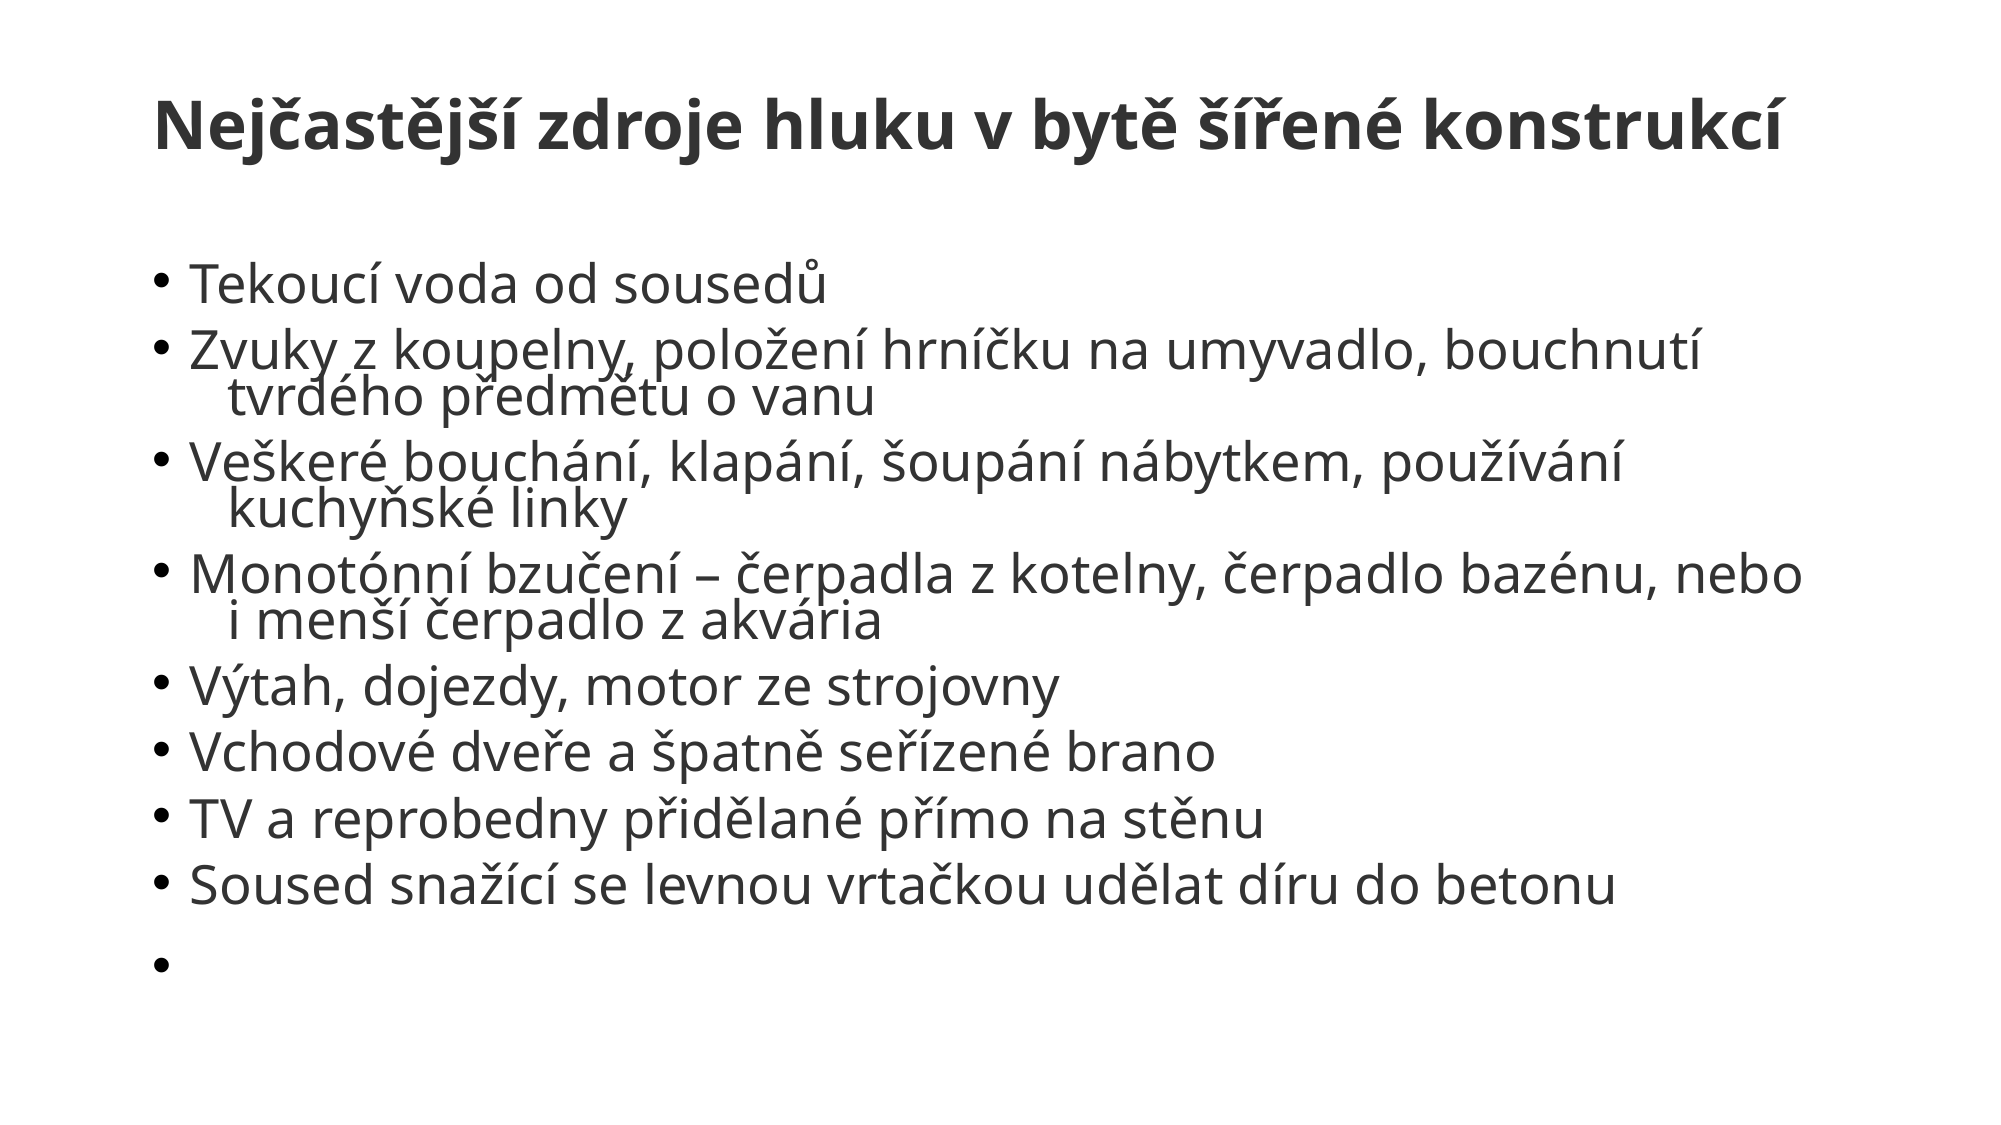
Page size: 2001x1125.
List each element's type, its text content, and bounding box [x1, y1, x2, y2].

list Tekoucí voda od sousedů Zvuky z koupelny, položení hrníčku na umyvadlo, bouchnutí tvrdého předmětu o vanu Veškeré bouchání, klapání, šoupání nábytkem, používání kuchyňské linky Monotónní bzučení – čerpadla z kotelny, čerpadlo bazénu, nebo i menší čerpadlo z akvária Výtah, dojezdy, motor ze strojovny Vchodové dveře a špatně seřízené brano TV a reprobedny přidělané přímo na stěnu Soused snažící se levnou vrtačkou udělat díru do betonu [137, 259, 1863, 1014]
title Nejčastější zdroje hluku v bytě šířené konstrukcí [137, 59, 1863, 259]
